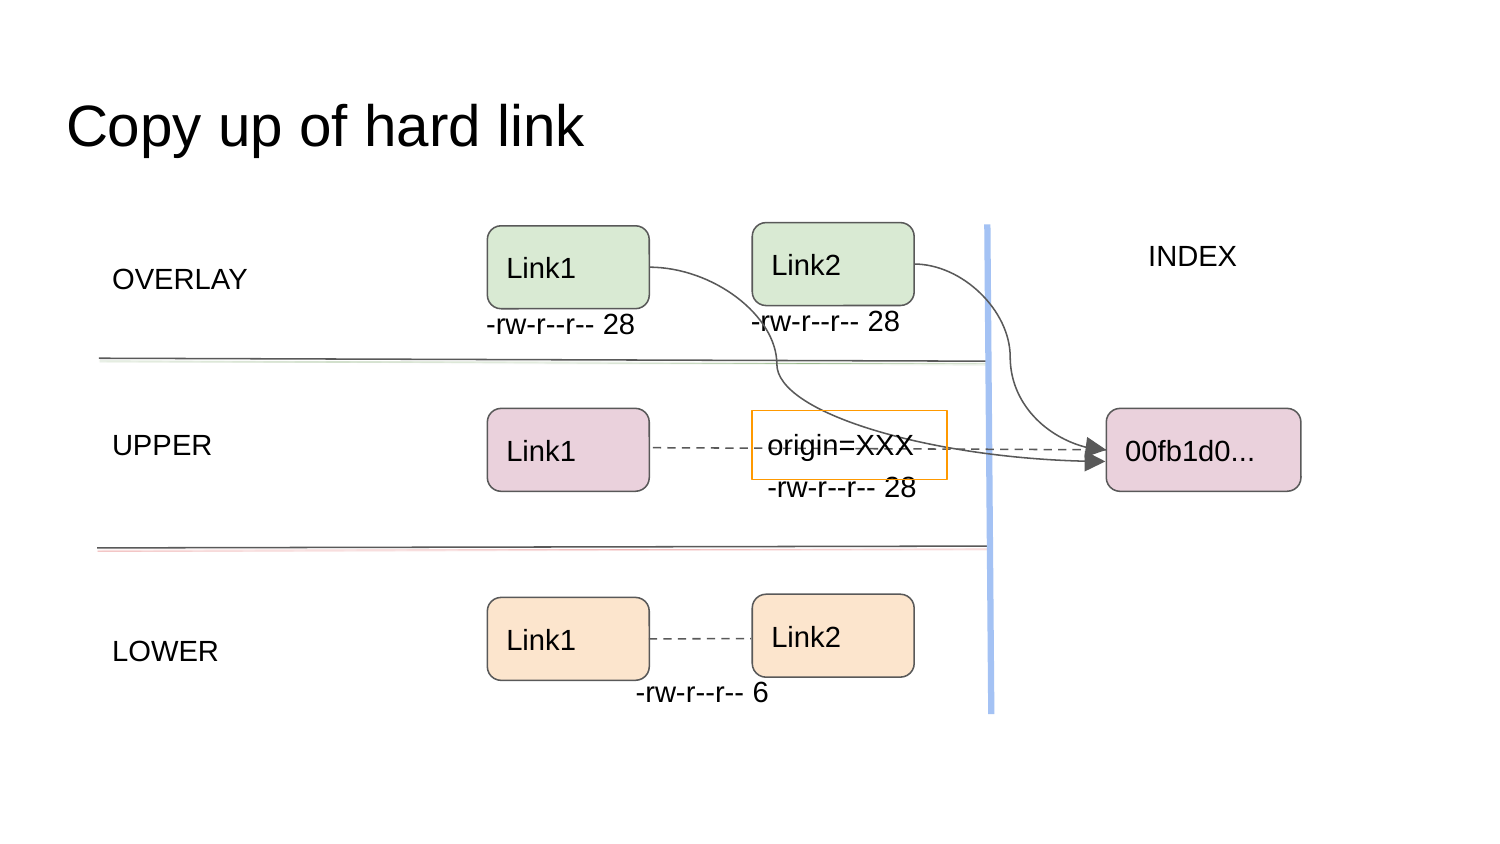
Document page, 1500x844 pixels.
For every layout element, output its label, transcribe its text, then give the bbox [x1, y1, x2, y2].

text_box origin=XXX [752, 410, 947, 480]
text_box LOWER [97, 616, 332, 700]
text_box Link2 [752, 594, 915, 678]
text_box Link1 [487, 597, 650, 681]
title Copy up of hard link [51, 72, 1449, 167]
text_box INDEX [1133, 222, 1368, 306]
text_box UPPER [97, 411, 332, 495]
text_box Link2 [752, 222, 915, 286]
text_box Link1 [487, 408, 650, 492]
text_box -rw-r--r-- 28 [752, 480, 947, 511]
text_box OVERLAY [97, 245, 332, 329]
text_box -rw-r--r-- 28 [735, 298, 772, 345]
text_box -rw-r--r-- 28 [735, 286, 931, 345]
text_box -rw-r--r-- 6 [620, 658, 816, 716]
text_box 00fb1d0... [1106, 408, 1301, 492]
text_box -rw-r--r-- 28 [470, 289, 666, 348]
text_box Link1 [487, 225, 650, 289]
